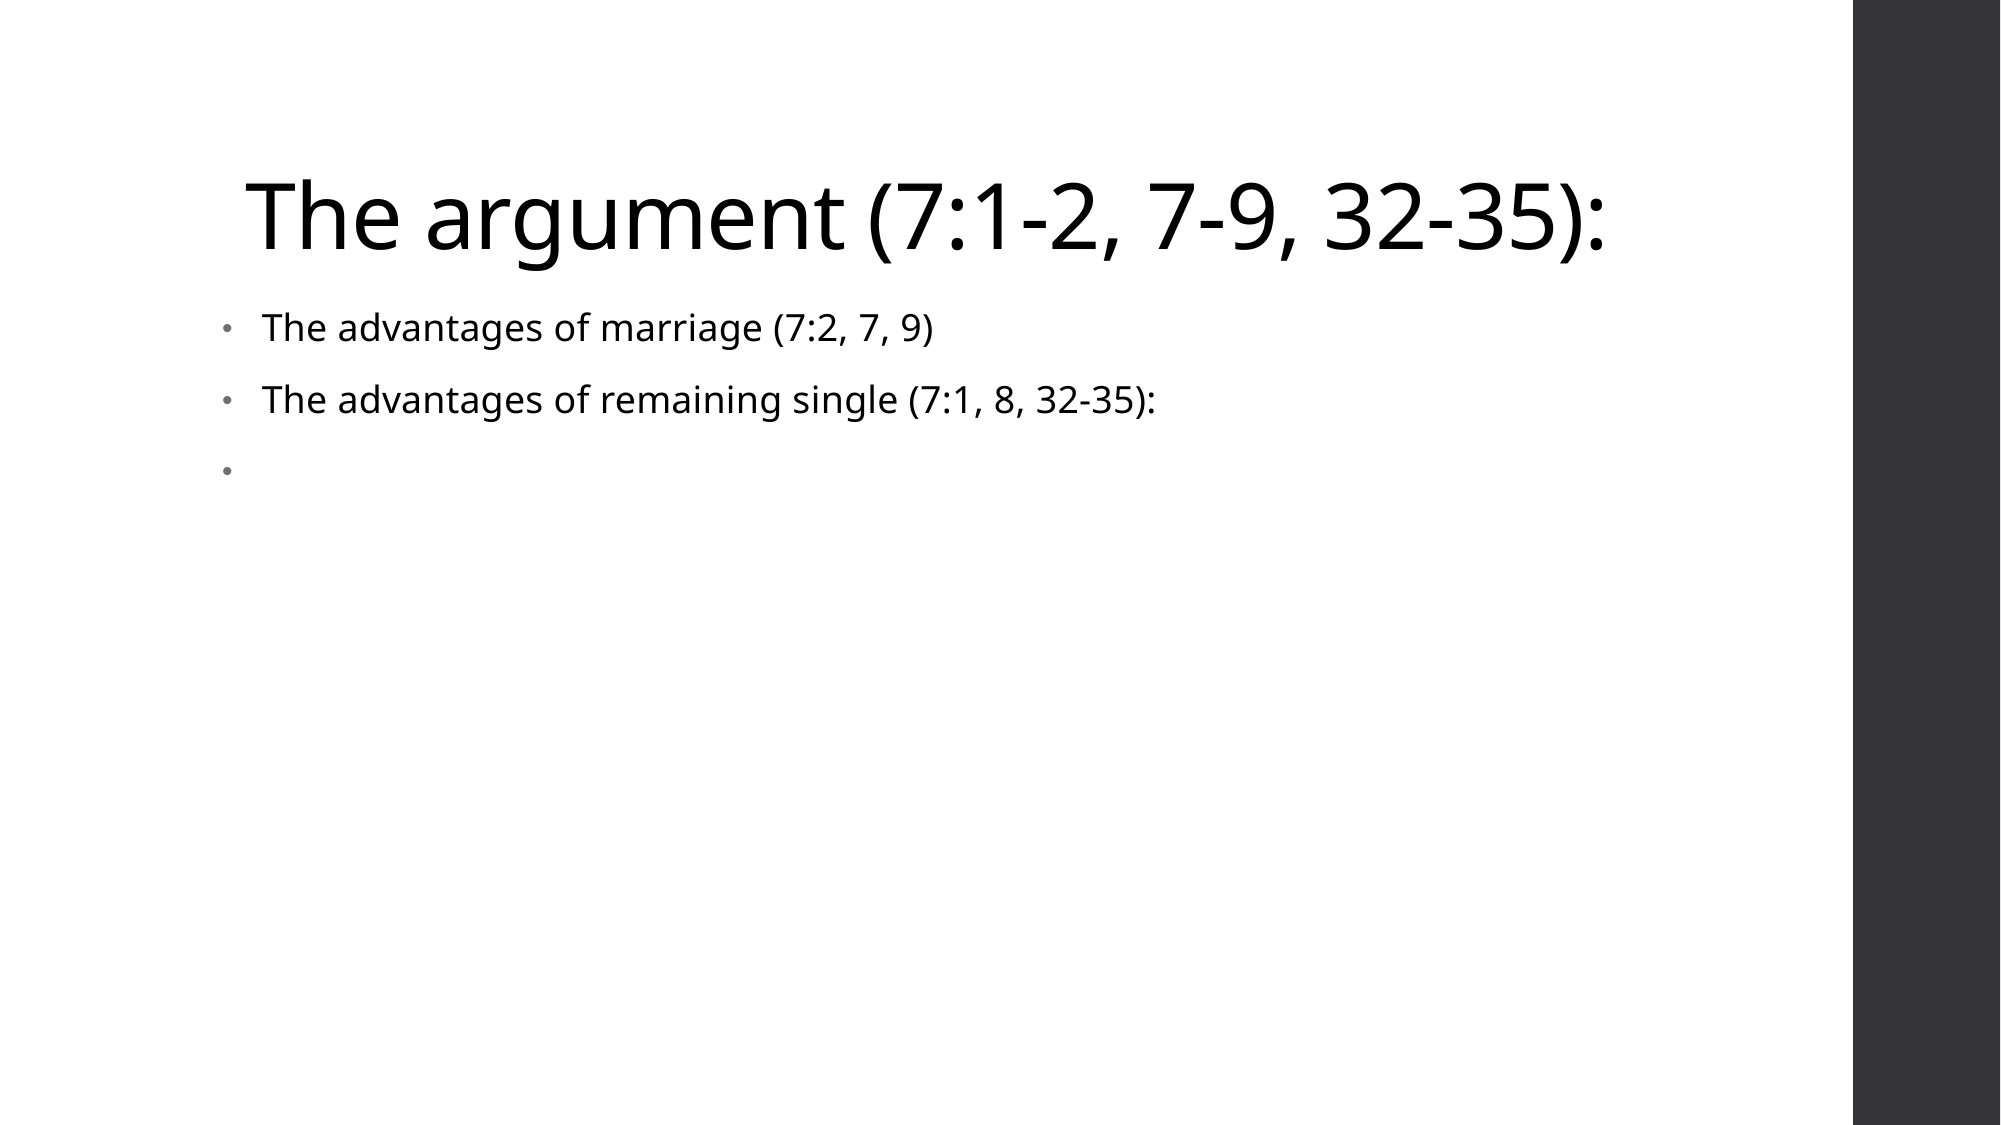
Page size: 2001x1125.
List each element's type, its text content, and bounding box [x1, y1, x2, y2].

list The advantages of marriage (7:2, 7, 9) The advantages of remaining single (7:1, 8, 32-35): [206, 299, 1617, 1014]
title The argument (7:1-2, 7-9, 32-35): [206, 60, 1797, 278]
